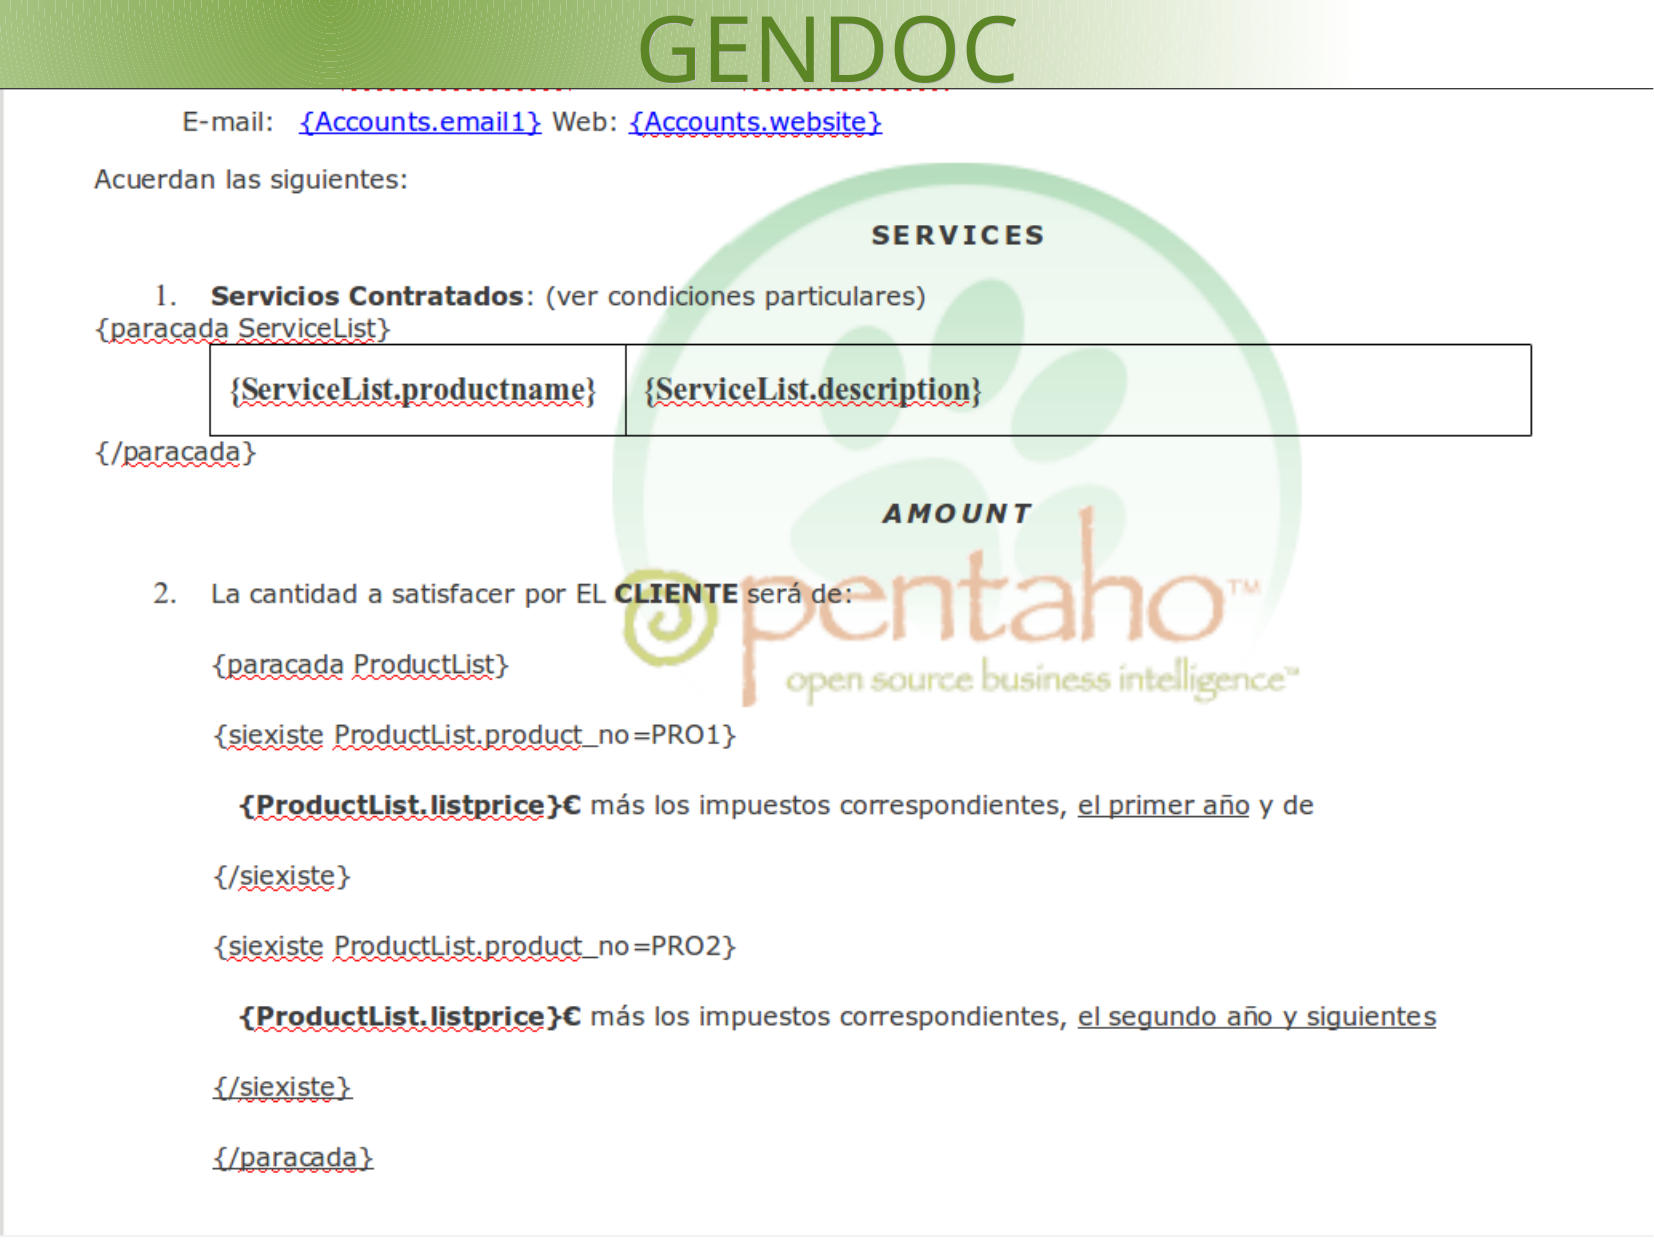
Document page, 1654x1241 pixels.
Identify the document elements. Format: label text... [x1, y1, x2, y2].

picture [0, 88, 1654, 1237]
title GENDOC [121, 0, 1534, 88]
